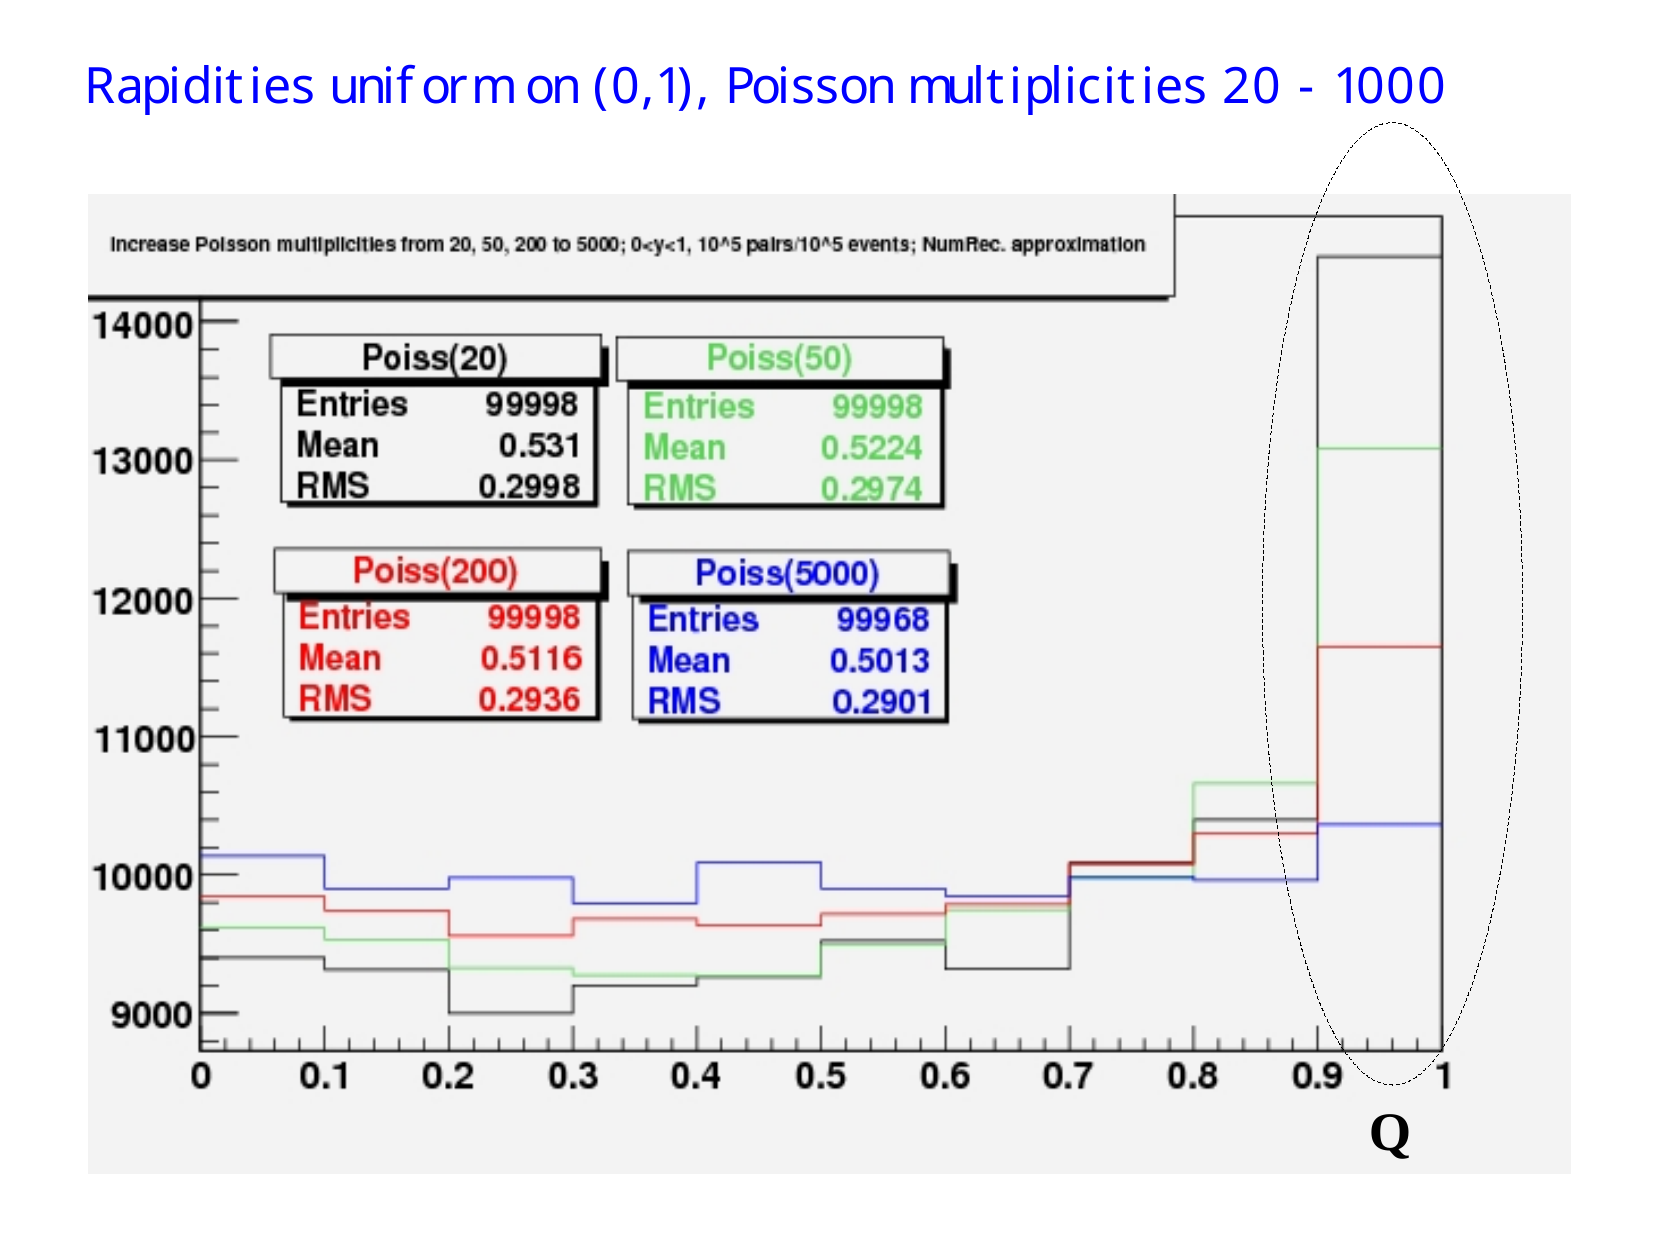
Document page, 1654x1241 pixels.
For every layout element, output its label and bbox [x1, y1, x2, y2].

chart [83, 48, 1590, 227]
text_box [1262, 122, 1523, 1086]
chart [1367, 1100, 1654, 1241]
picture [88, 227, 1571, 1174]
